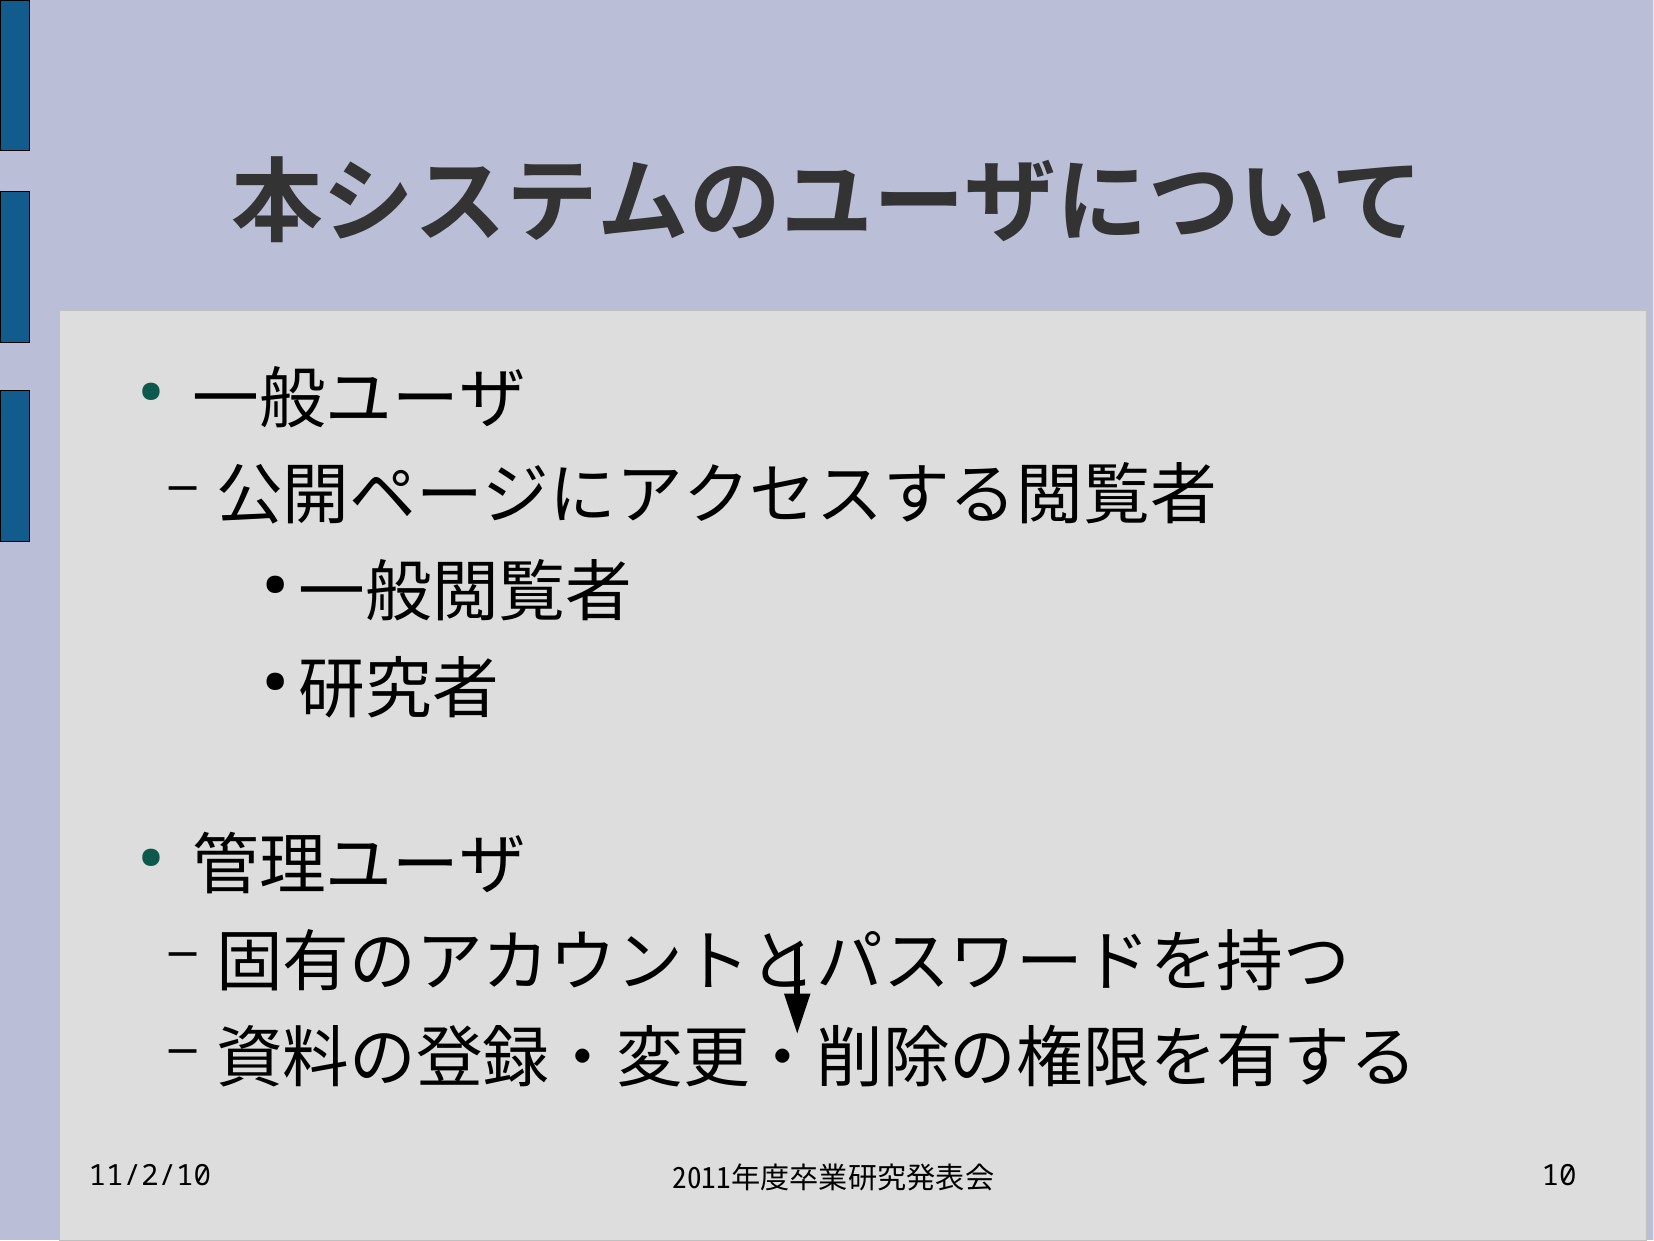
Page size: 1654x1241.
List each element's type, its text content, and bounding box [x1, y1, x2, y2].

list 一般ユーザ 公開ページにアクセスする閲覧者 一般閲覧者 研究者 管理ユーザ 固有のアカウントとパスワードを持つ 資料の登録・変更・削除の権限を有する セキュリティの対策が必要 [121, 344, 1534, 1206]
title 本システムのユーザについて [121, 91, 1534, 299]
